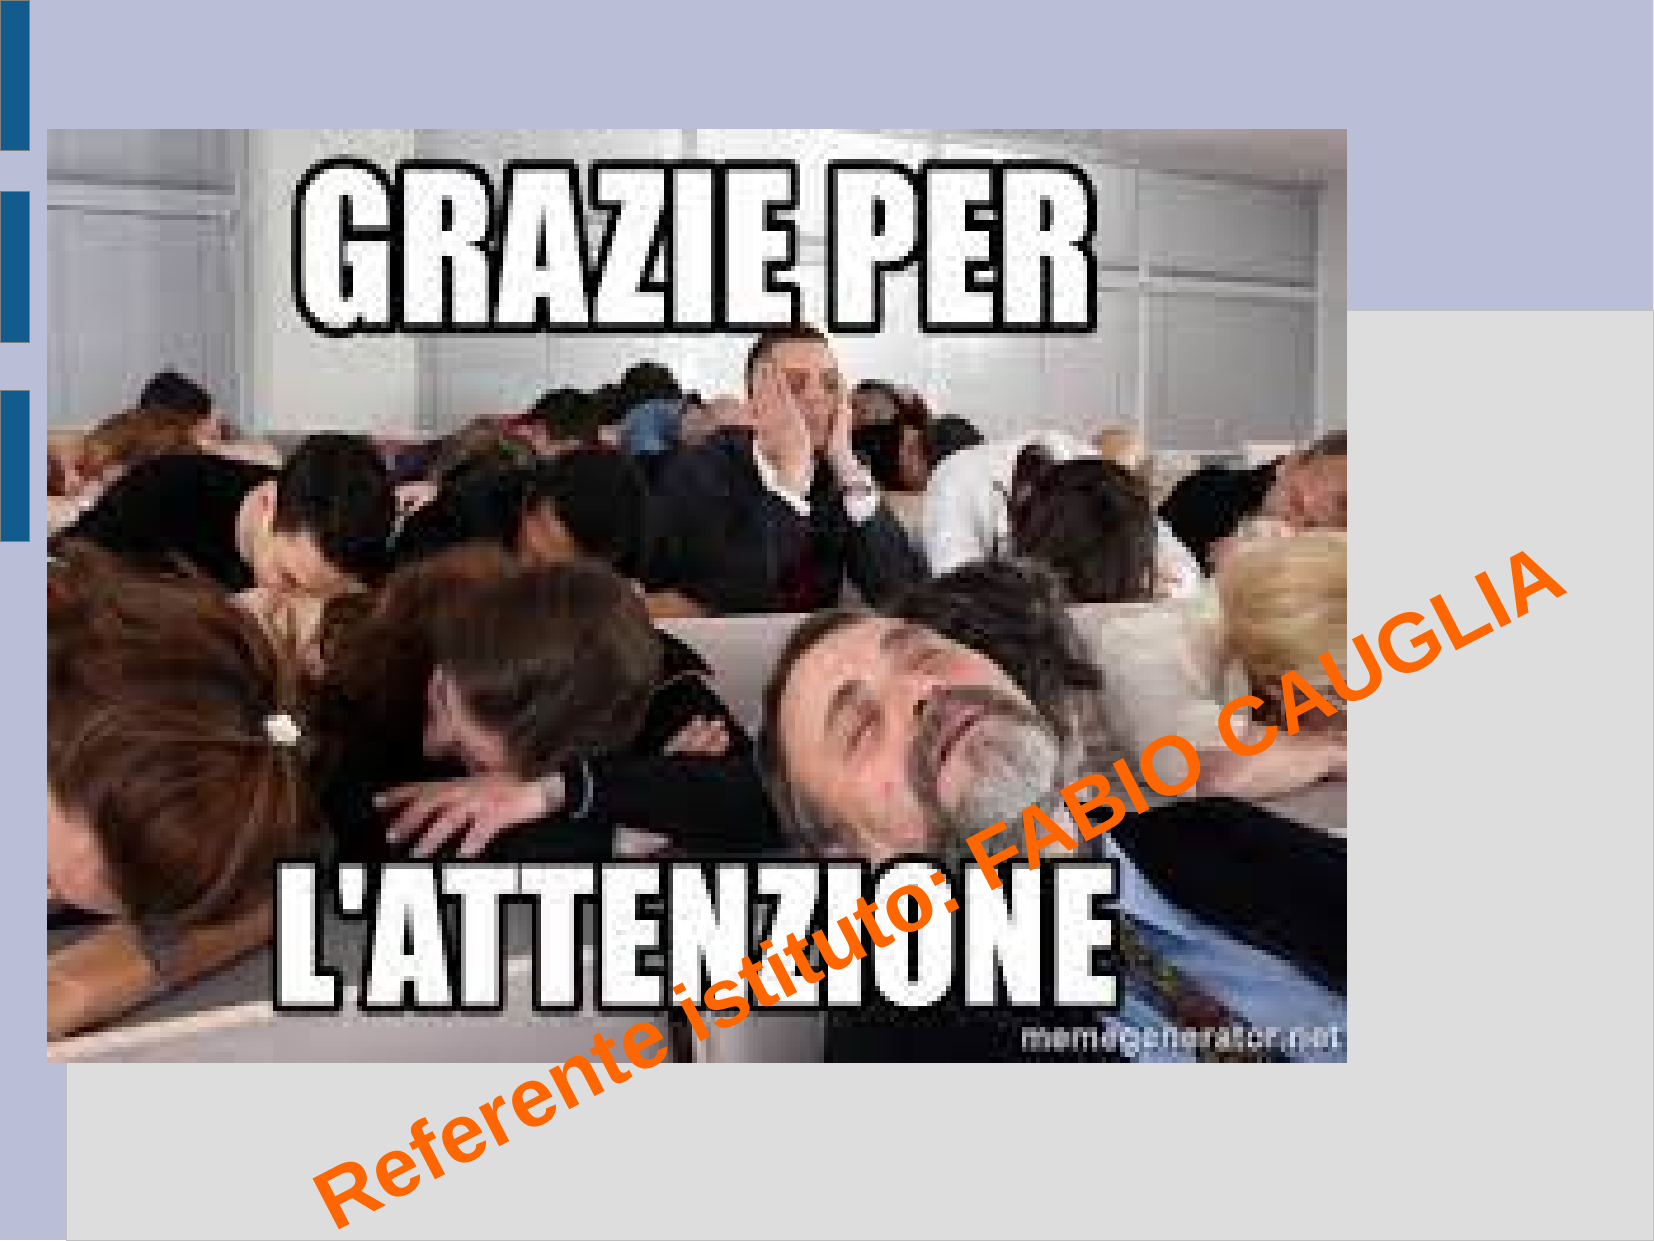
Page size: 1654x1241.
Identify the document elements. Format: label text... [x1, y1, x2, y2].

picture [718, 736, 1347, 1063]
picture [47, 129, 1347, 1063]
text_box Referente istituto: FABIO CAUGLIA [283, 507, 1601, 1241]
